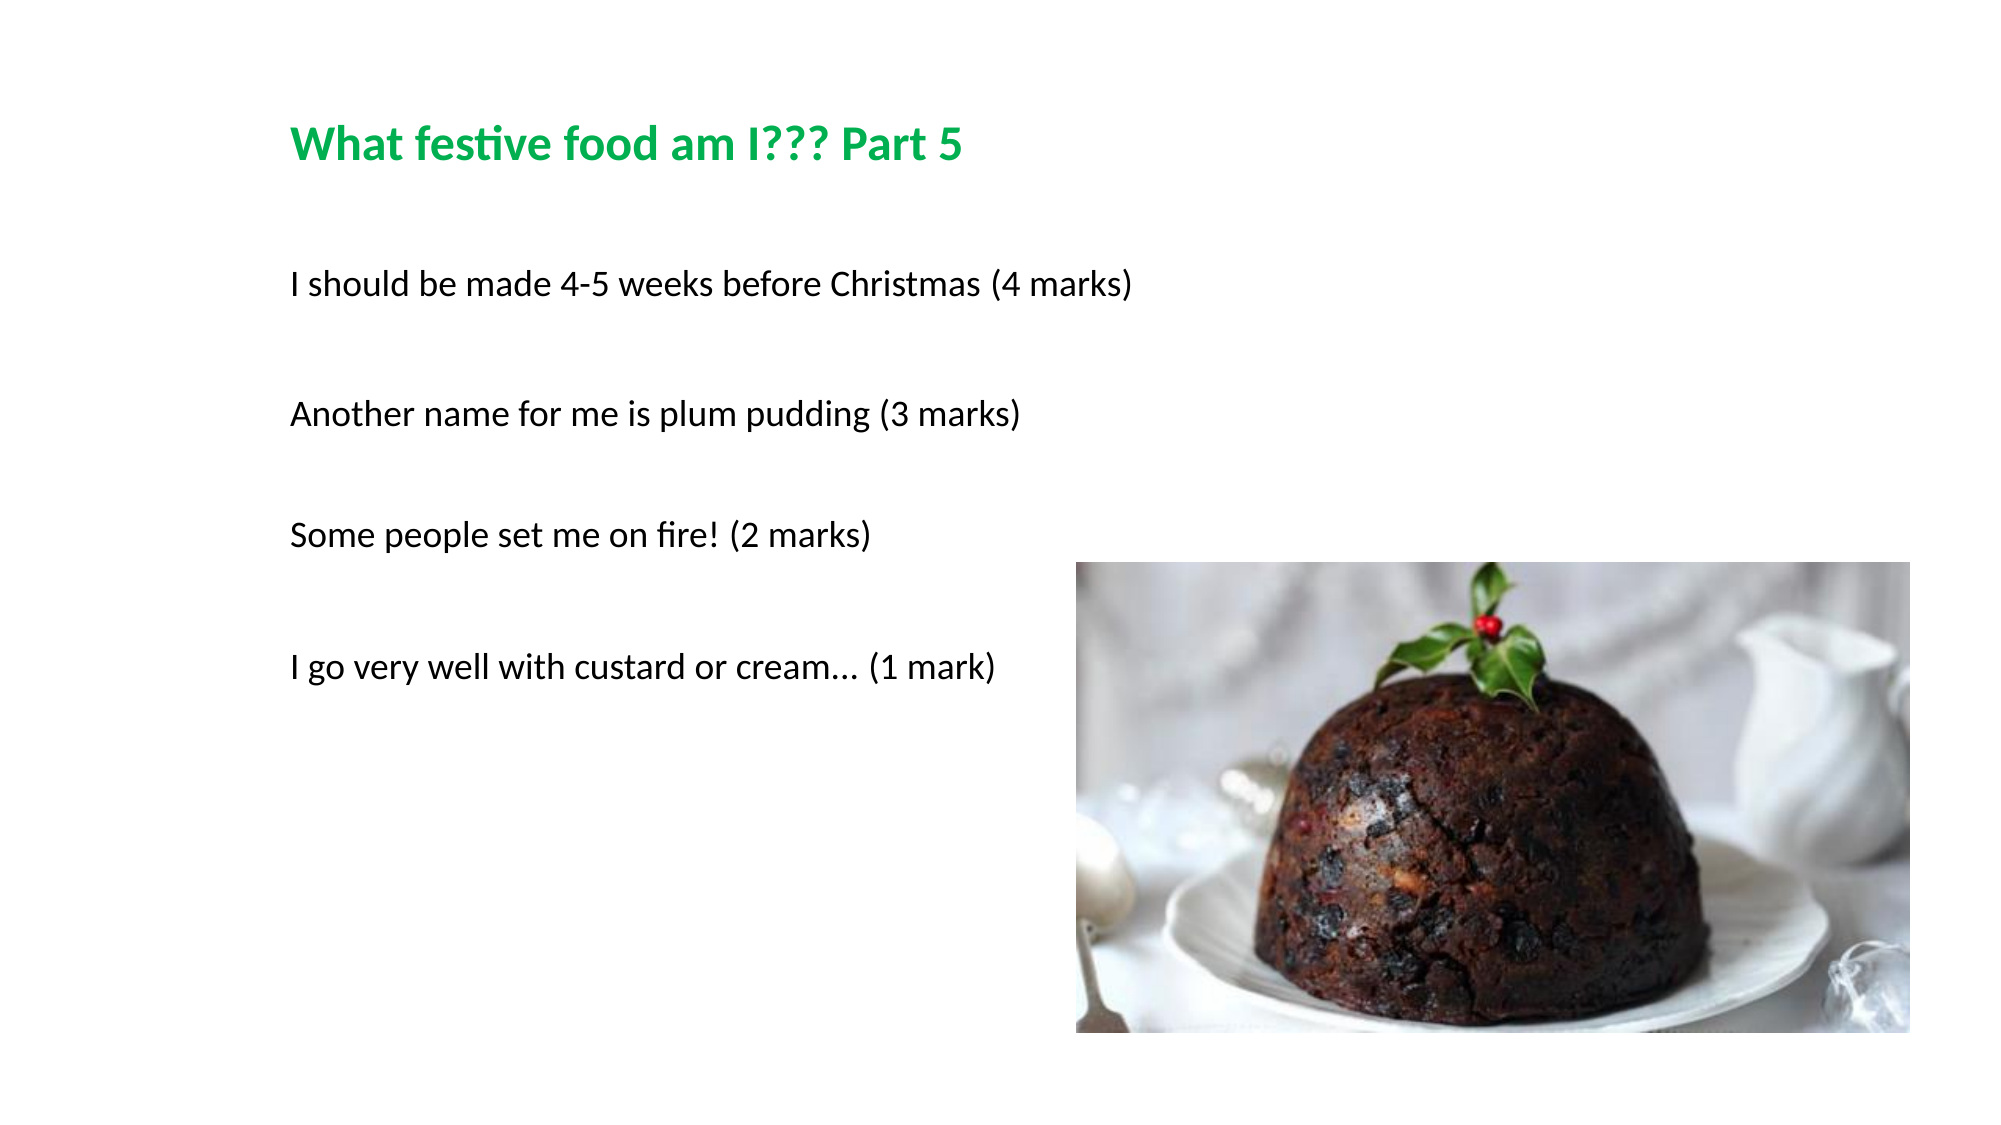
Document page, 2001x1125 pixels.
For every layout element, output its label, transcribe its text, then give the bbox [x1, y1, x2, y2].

text_box I go very well with custard or cream... (1 mark) [275, 634, 1076, 695]
text_box I should be made 4-5 weeks before Christmas (4 marks) [275, 251, 1493, 312]
text_box What festive food am I??? Part 5 [275, 103, 1634, 180]
text_box Another name for me is plum pudding (3 marks) [275, 381, 1493, 442]
text_box Some people set me on fire! (2 marks) [275, 502, 1493, 564]
picture [1076, 562, 1910, 1033]
